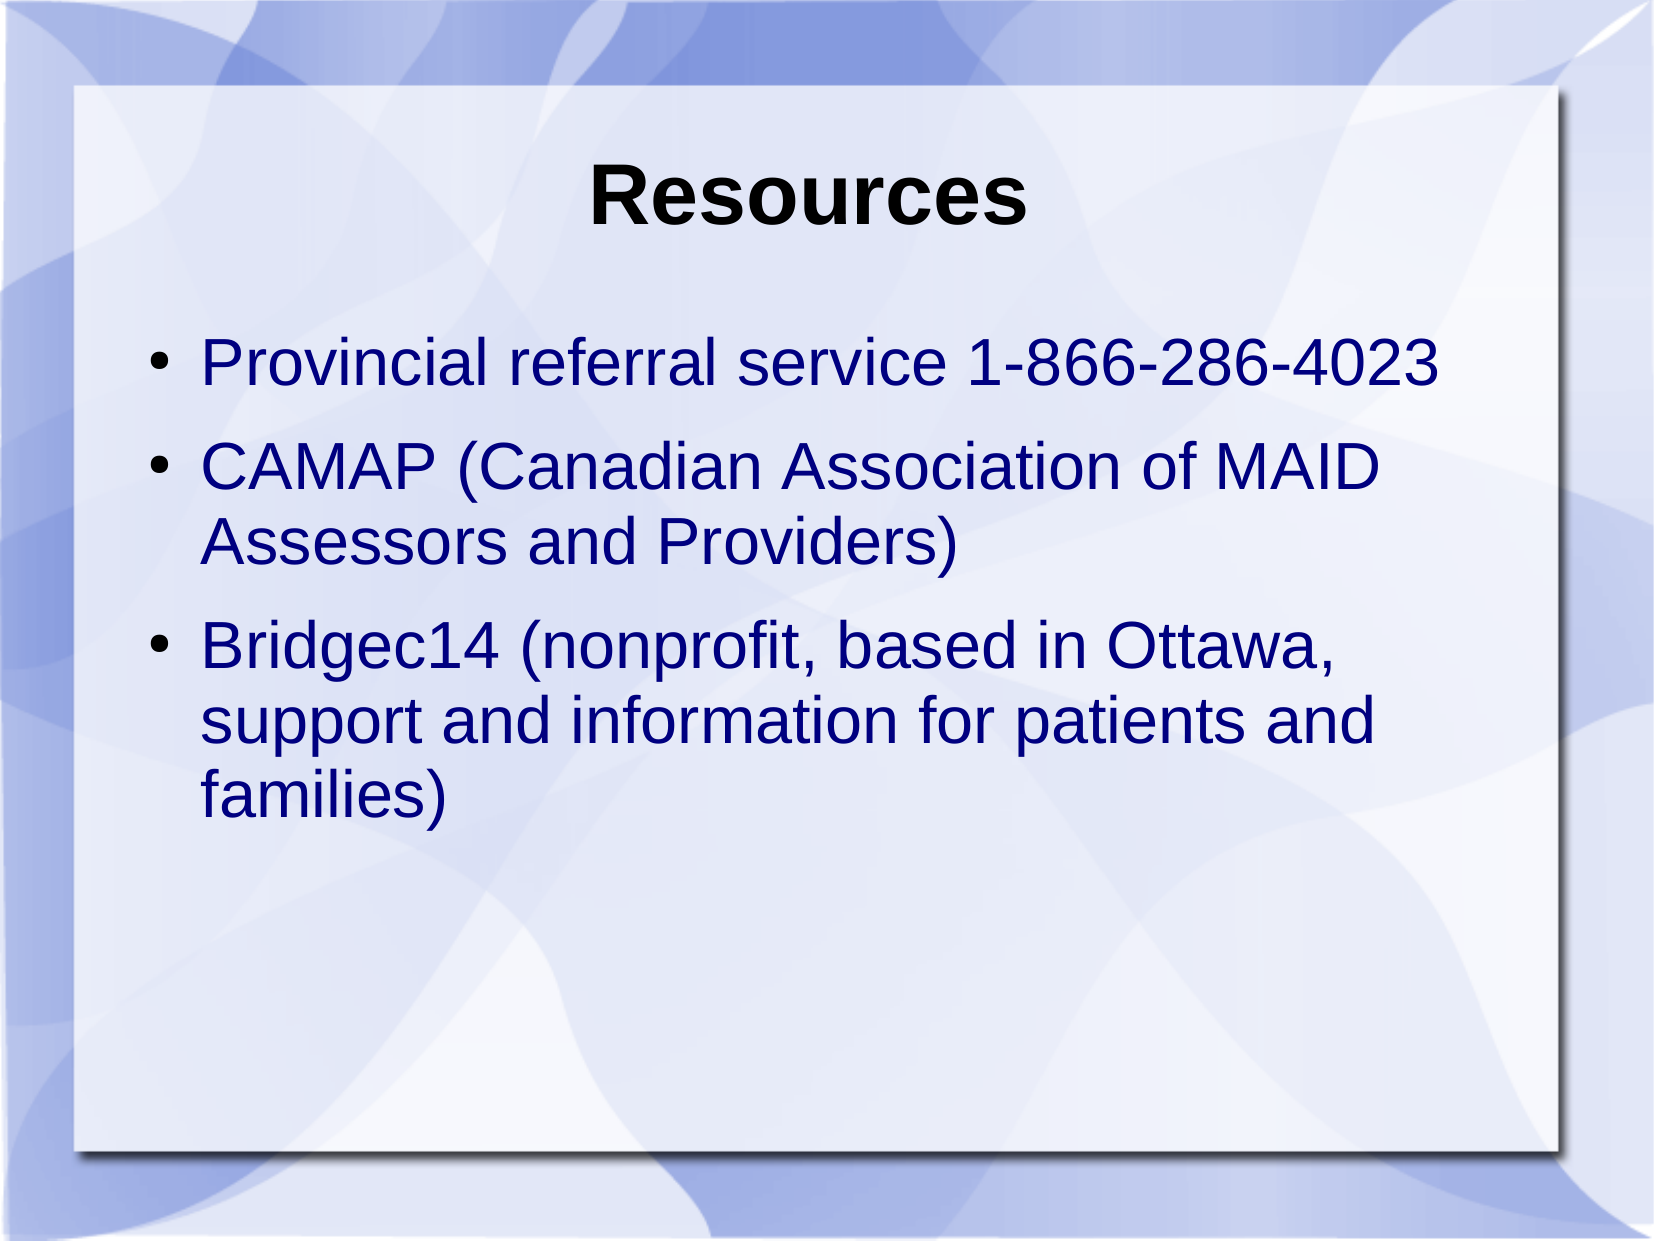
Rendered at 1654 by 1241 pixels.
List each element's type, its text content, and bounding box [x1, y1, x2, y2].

title Resources [82, 90, 1536, 298]
list Provincial referral service 1-866-286-4023 CAMAP (Canadian Association of MAID Assessors and Providers) Bridgec14 (nonprofit, based in Ottawa, support and information for patients and families) [129, 324, 1489, 975]
picture [0, 0, 1654, 1241]
